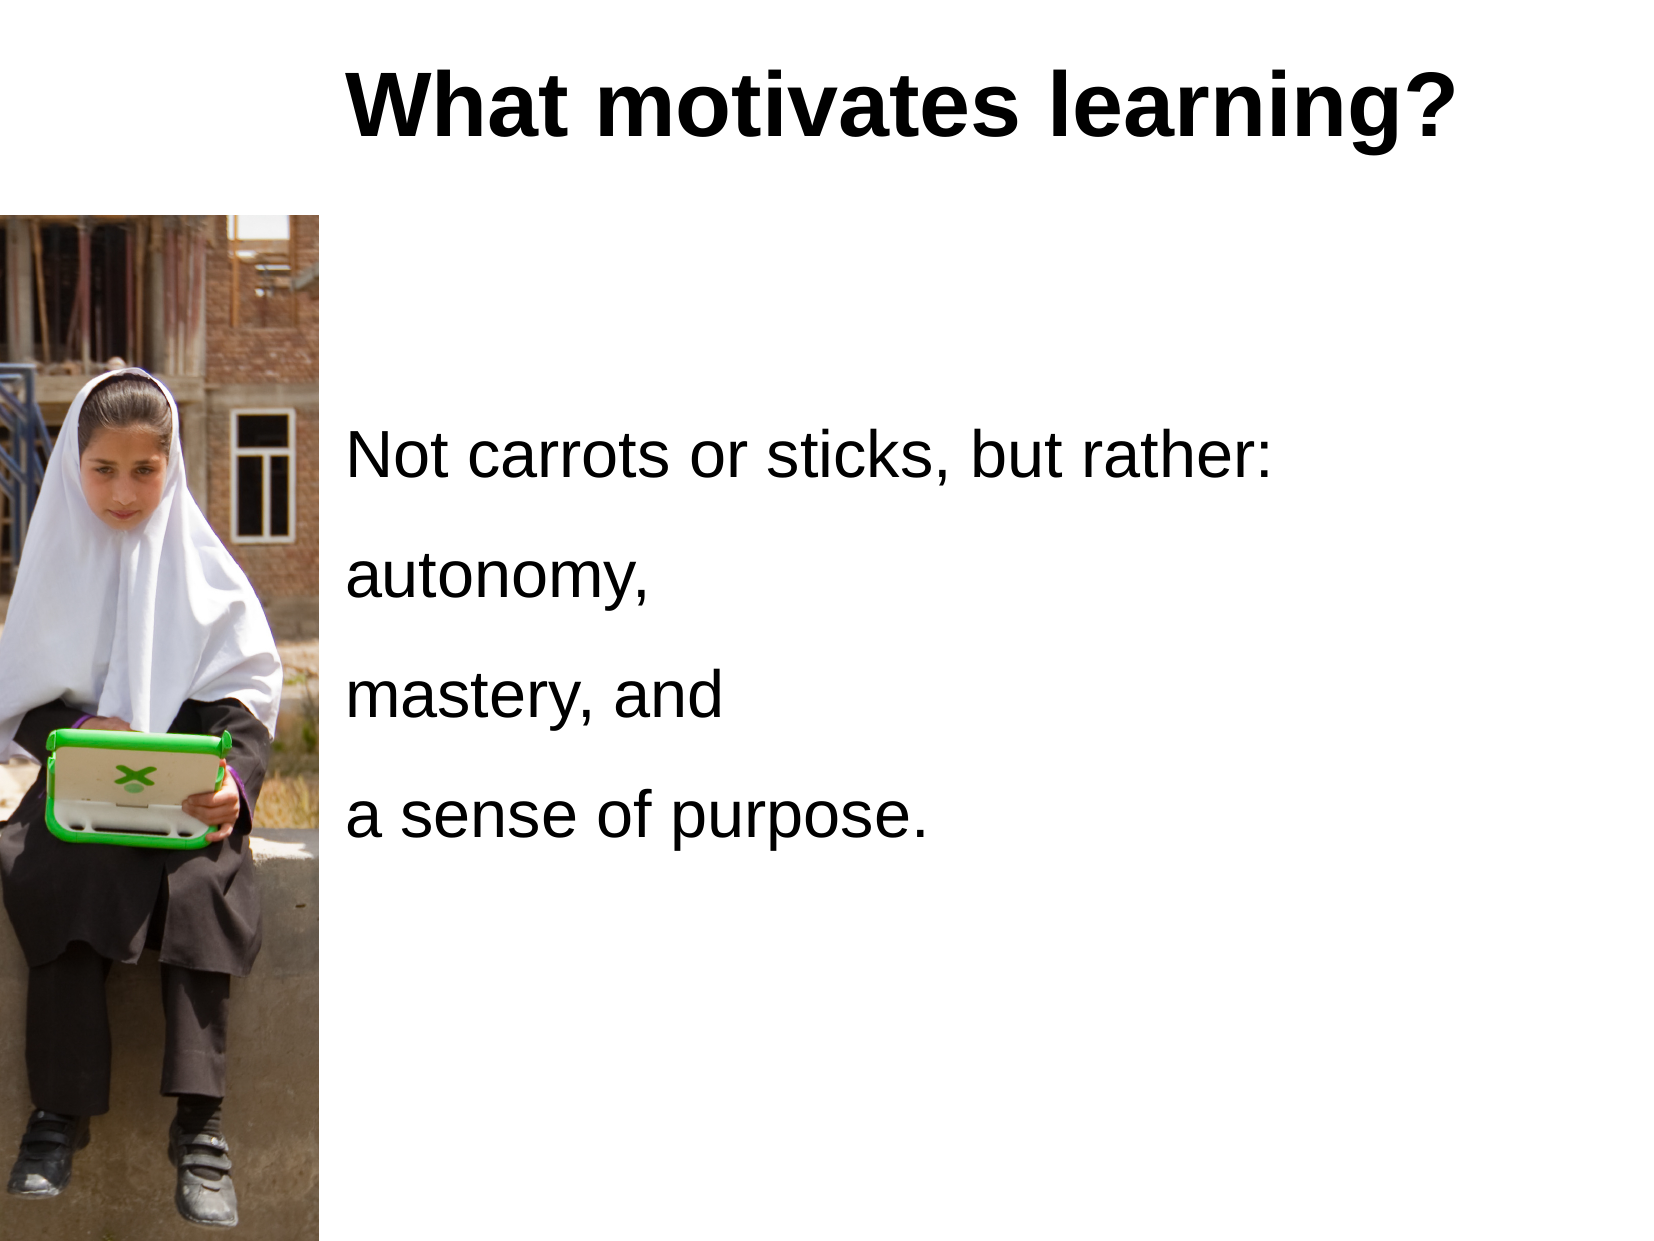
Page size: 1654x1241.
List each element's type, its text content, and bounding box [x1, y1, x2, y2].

subtitle Not carrots or sticks, but rather: autonomy, mastery, and a sense of purpose. [345, 225, 1654, 1044]
title What motivates learning? [345, 0, 1654, 211]
picture [0, 215, 319, 1241]
